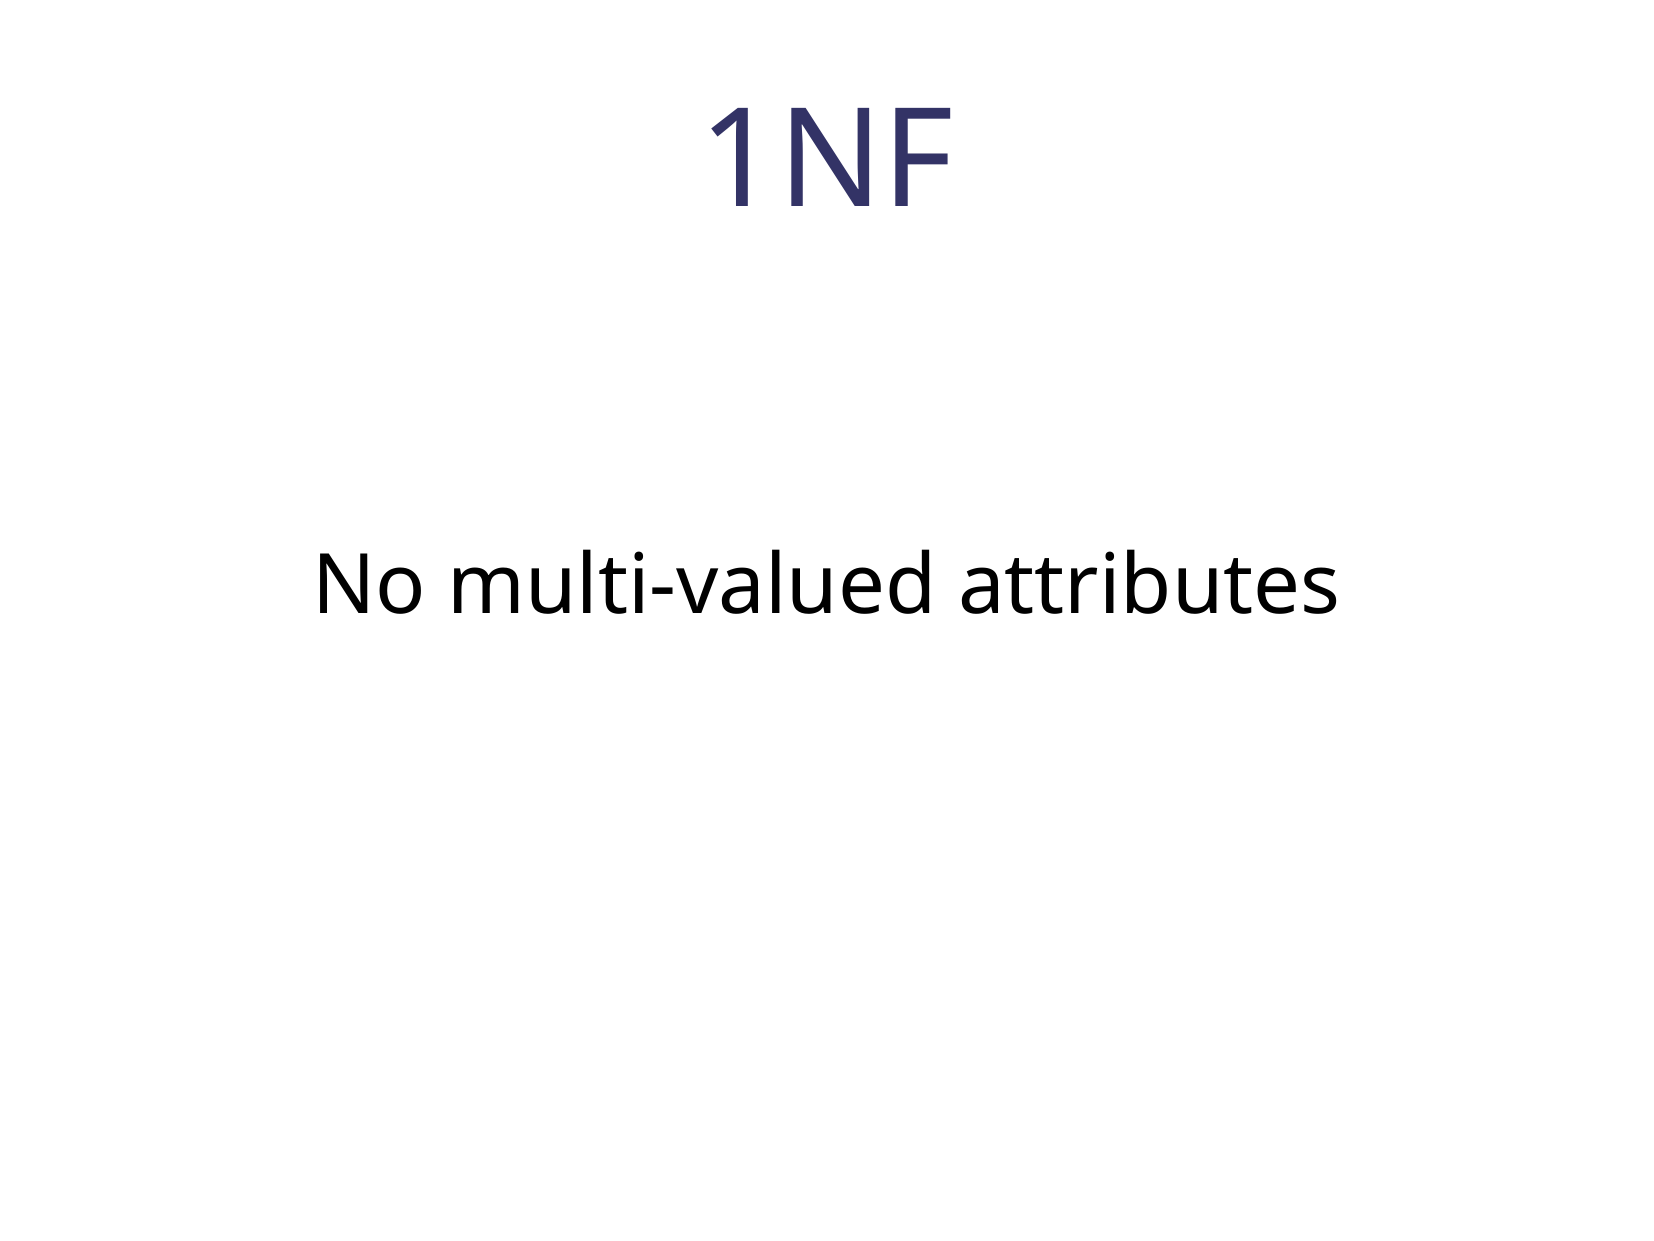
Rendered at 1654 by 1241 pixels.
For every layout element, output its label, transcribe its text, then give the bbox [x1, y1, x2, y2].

subtitle No multi-valued attributes [82, 525, 1571, 1094]
title 1NF [82, 56, 1571, 250]
